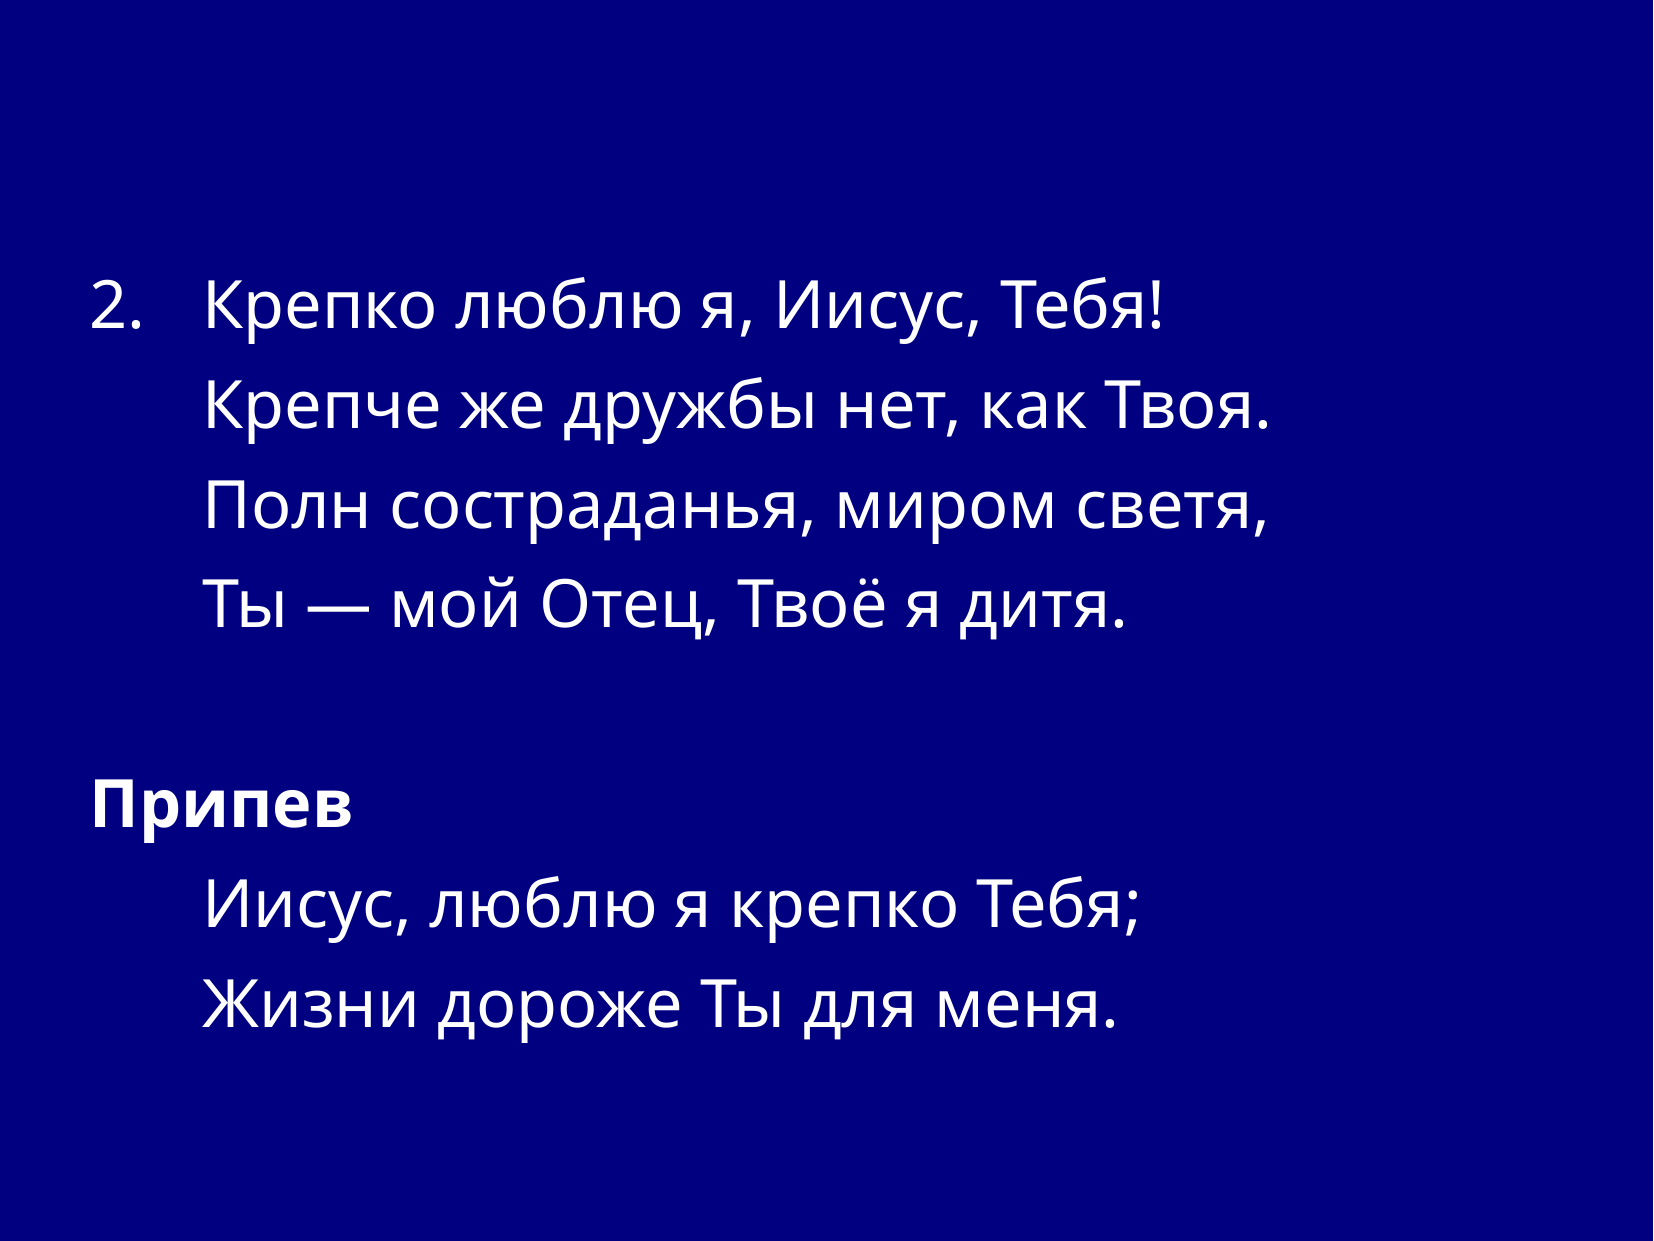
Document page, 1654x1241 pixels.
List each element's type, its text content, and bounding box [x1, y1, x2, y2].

text_box 2. Крепко люблю я, Иисус, Тебя! Крепче же дружбы нет, как Твоя. Полн состраданья, миром светя, Ты — мой Отец, Твоё я дитя. Припев Иисус, люблю я крепко Тебя; Жизни дороже Ты для меня. [75, 150, 1576, 1163]
